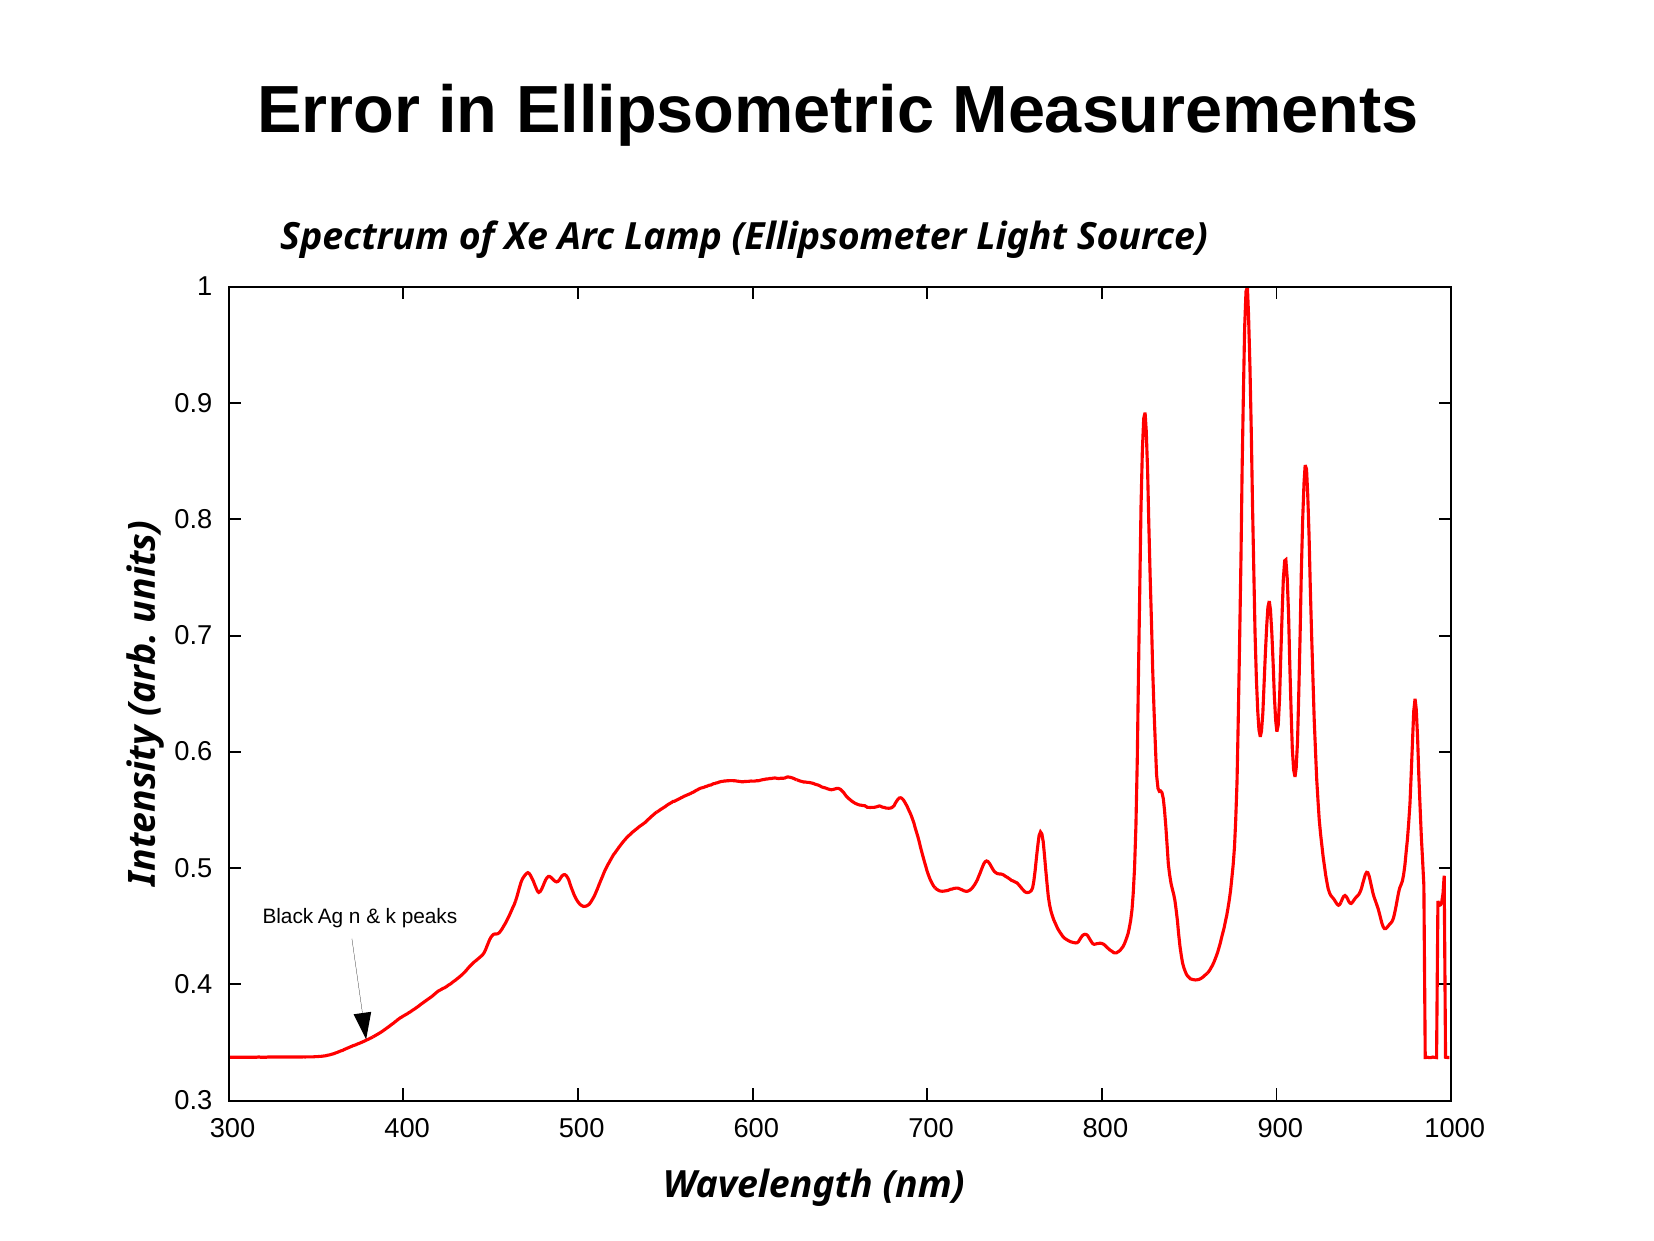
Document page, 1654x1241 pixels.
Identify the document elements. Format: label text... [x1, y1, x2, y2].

picture [0, 106, 1642, 1241]
title Error in Ellipsometric Measurements [94, 5, 1583, 106]
text_box Black Ag n & k peaks [248, 897, 839, 936]
